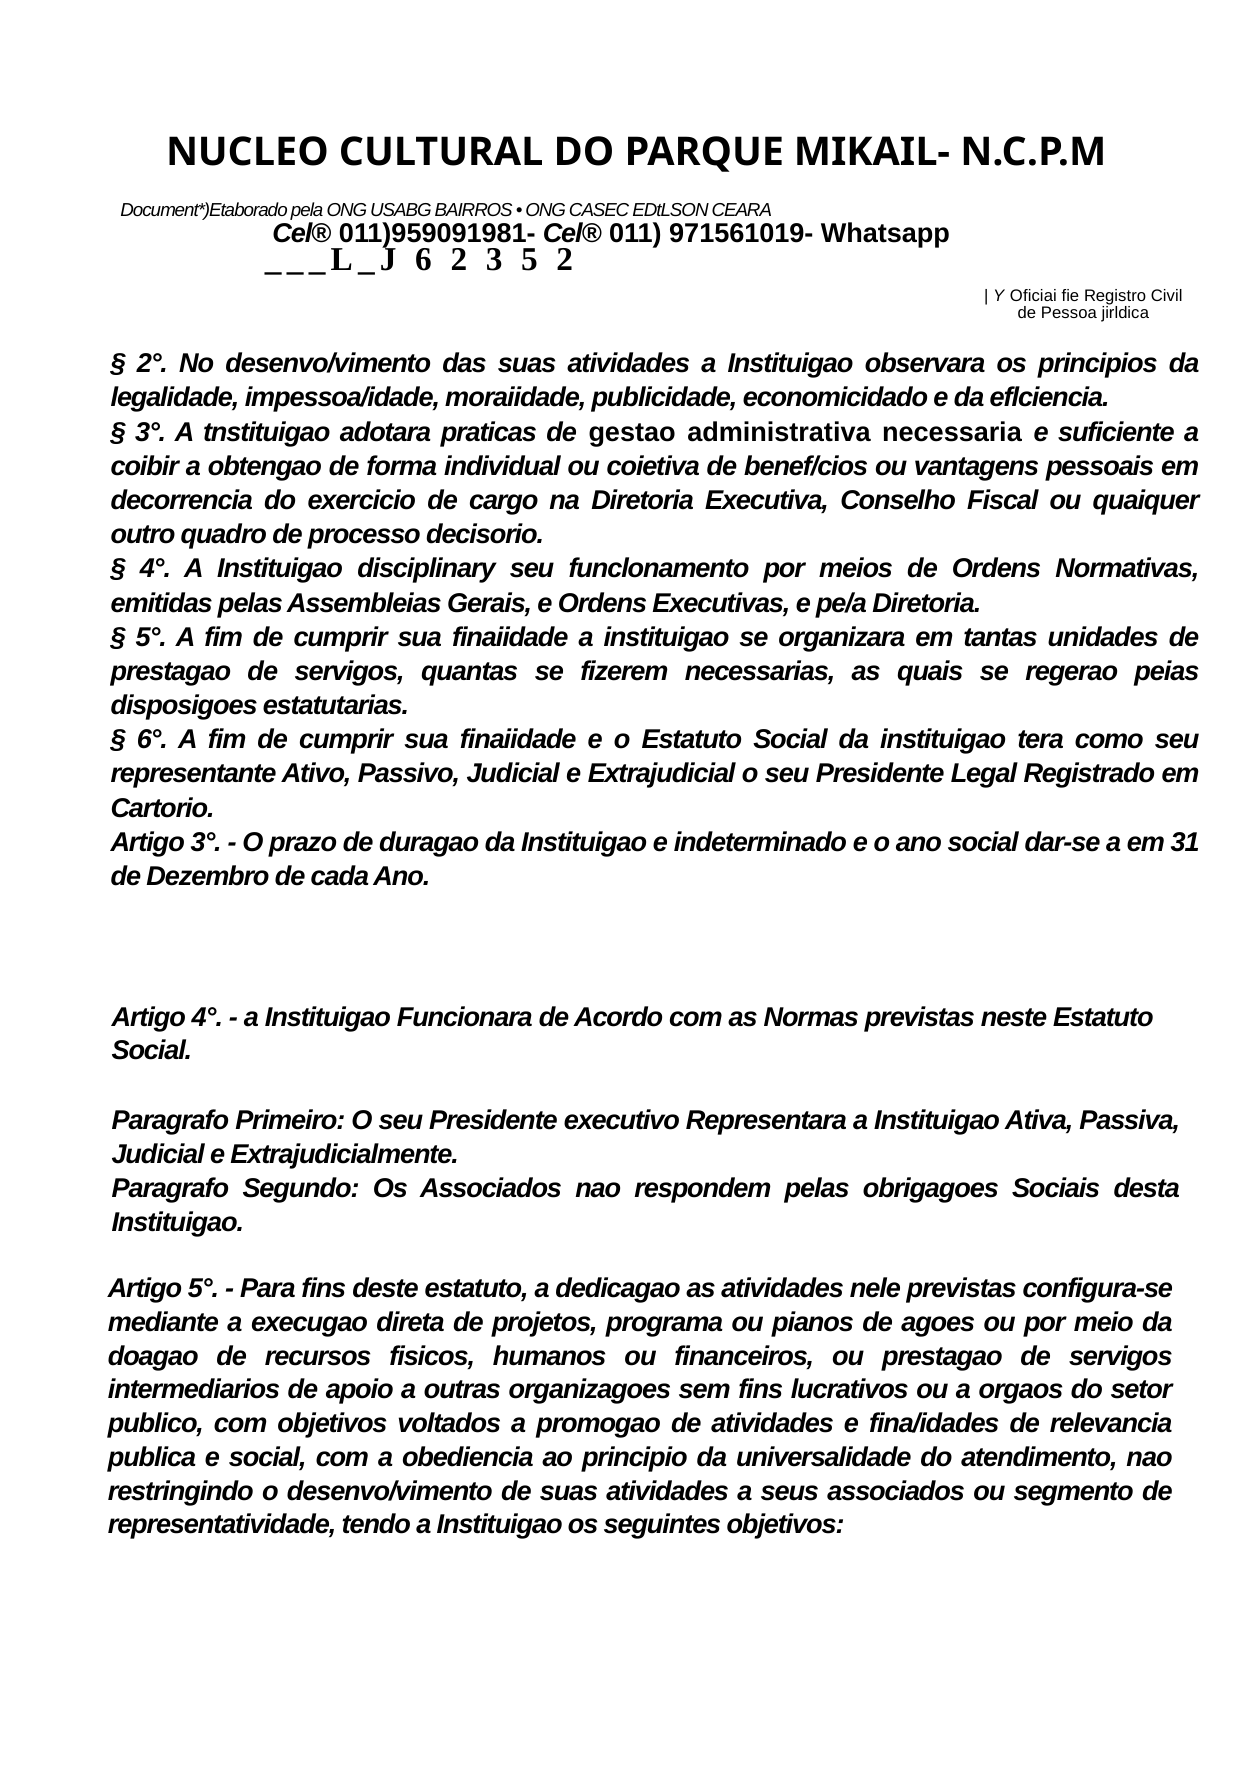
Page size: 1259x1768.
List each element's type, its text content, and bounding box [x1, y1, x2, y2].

text_box Document*)Etaborado pela ONG USABG BAIRROS • ONG CASEC EDtLSON CEARA [120, 189, 933, 210]
text_box Cel® 011)959091981- Cel® 011) 971561019- Whatsapp [273, 216, 1032, 237]
text_box | Y Oficiai fie Registro Civil de Pessoa jirldica [976, 287, 1191, 324]
text_box ___L_J 6 2 3 5 2 [265, 237, 1152, 276]
text_box § 2°. No desenvo/vimento das suas atividades a Instituigao observara os principios da legalidade, impessoa/idade, moraiidade, publicidade, economicidado e da eflciencia. § 3°. A tnstituigao adotara praticas de gestao administrativa necessaria e suficiente a coibir a obtengao de forma individual ou coietiva de benef/cios ou vantagens pessoais em decorrencia do exercicio de cargo na Diretoria Executiva, Conselho Fiscal ou quaiquer outro quadro de processo decisorio. § 4°. A Instituigao disciplinary seu funclonamento por meios de Ordens Normativas, emitidas pelas Assembleias Gerais, e Ordens Executivas, e pe/a Diretoria. § 5°. A fim de cumprir sua finaiidade a instituigao se organizara em tantas unidades de prestagao de servigos, quantas se fizerem necessarias, as quais se regerao peias disposigoes estatutarias. § 6°. A fim de cumprir sua finaiidade e o Estatuto Social da instituigao tera como seu representante Ativo, Passivo, Judicial e Extrajudicial o seu Presidente Legal Registrado em Cartorio. Artigo 3°. - O prazo de duragao da Instituigao e indeterminado e o ano social dar-se a em 31 de Dezembro de cada Ano. [111, 344, 1199, 956]
text_box Paragrafo Primeiro: O seu Presidente executivo Representara a Instituigao Ativa, Passiva, Judicial e Extrajudicialmente. Paragrafo Segundo: Os Associados nao respondem pelas obrigagoes Sociais desta Instituigao. [112, 1101, 1198, 1234]
text_box NUCLEO CULTURAL DO PARQUE MIKAIL- N.C.P.M [166, 142, 1155, 177]
text_box Artigo 5°. - Para fins deste estatuto, a dedicagao as atividades nele previstas configura-se mediante a execugao direta de projetos, programa ou pianos de agoes ou por meio da doagao de recursos fisicos, humanos ou financeiros, ou prestagao de servigos intermediarios de apoio a outras organizagoes sem fins lucrativos ou a orgaos do setor publico, com objetivos voltados a promogao de atividades e fina/idades de relevancia publica e social, com a obediencia ao principio da universalidade do atendimento, nao restringindo o desenvo/vimento de suas atividades a seus associados ou segmento de representatividade, tendo a Instituigao os seguintes objetivos: [108, 1269, 1201, 1576]
text_box Artigo 4°. - a Instituigao Funcionara de Acordo com as Normas previstas neste Estatuto Social. [112, 999, 1198, 1058]
